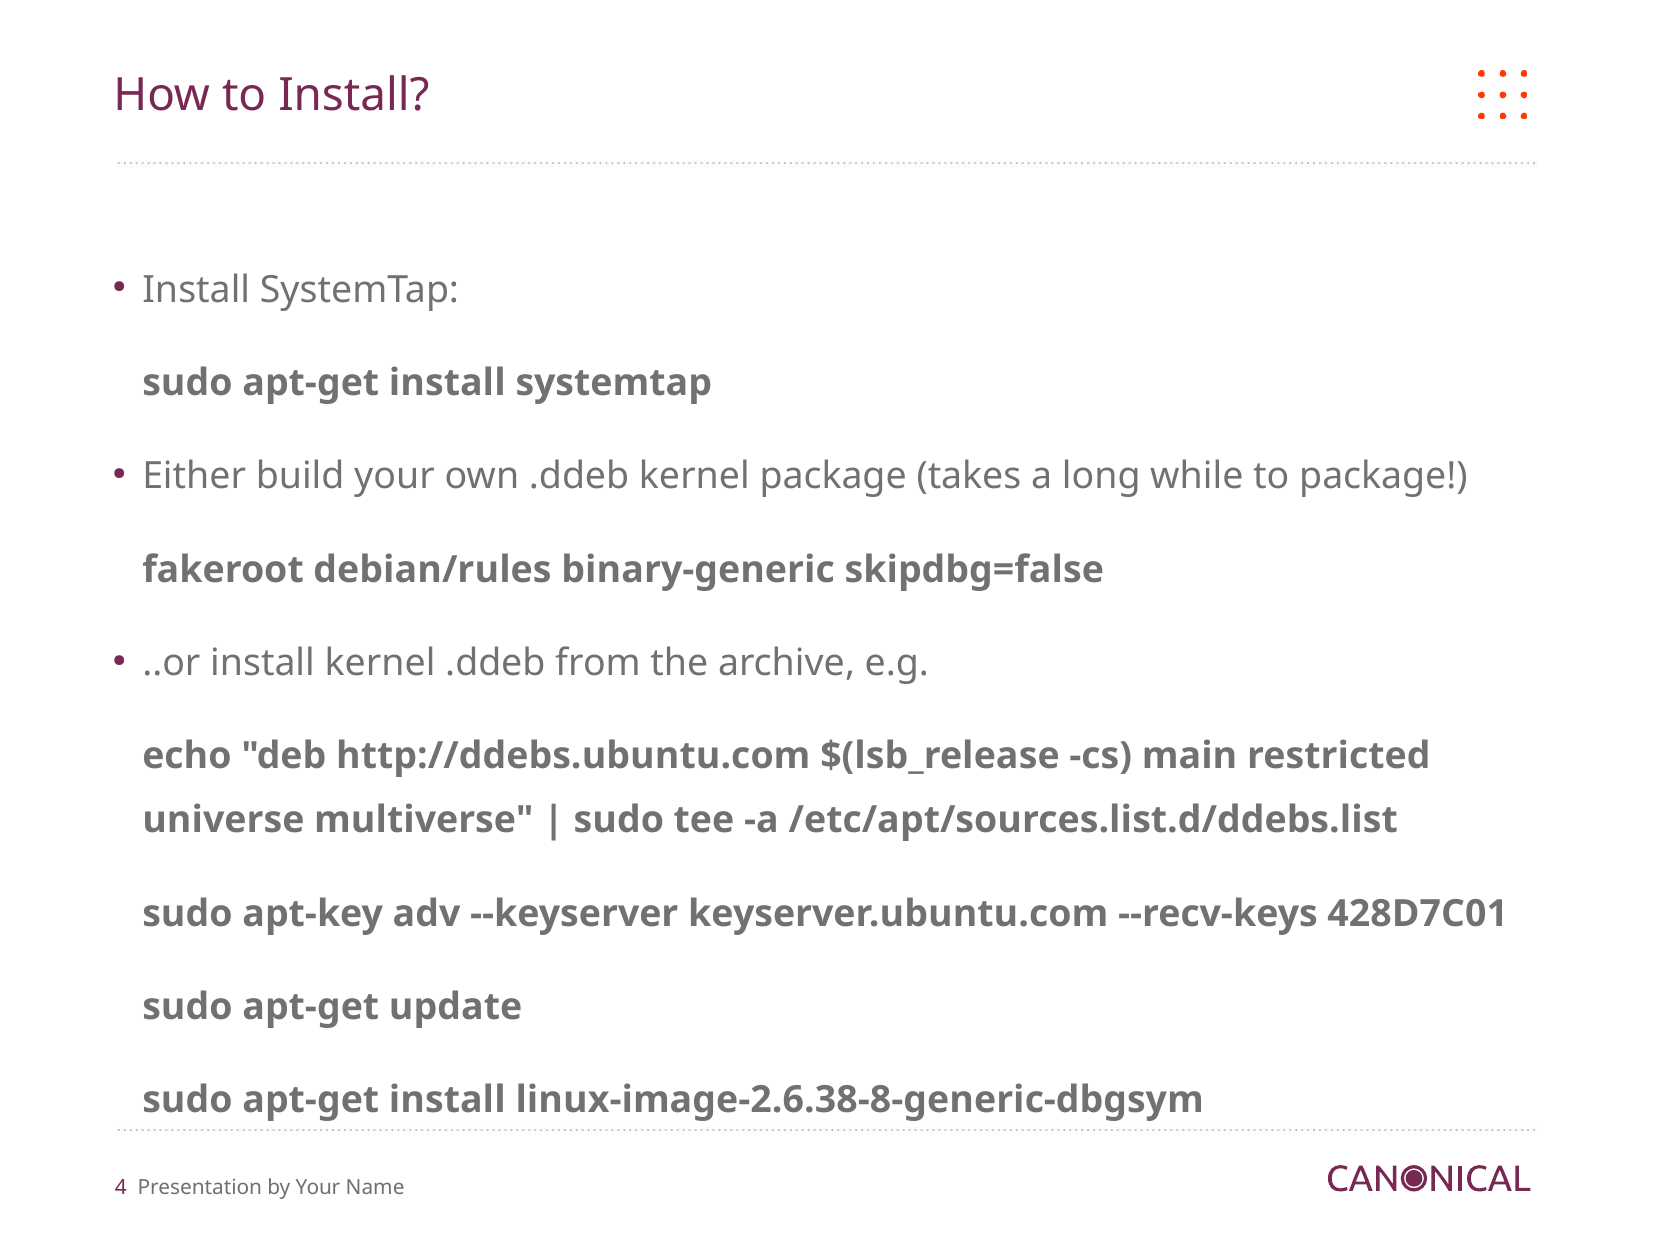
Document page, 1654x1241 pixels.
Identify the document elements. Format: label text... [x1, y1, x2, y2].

picture [116, 160, 1539, 168]
text_box Install SystemTap: sudo apt-get install systemtap Either build your own .ddeb kernel package (takes a long while to package!) fakeroot debian/rules binary-generic skipdbg=false ..or install kernel .ddeb from the archive, e.g. echo "deb http://ddebs.ubuntu.com $(lsb_release -cs) main restricted universe multiverse" | sudo tee -a /etc/apt/sources.list.d/ddebs.list sudo apt-key adv --keyserver keyserver.ubuntu.com --recv-keys 428D7C01 sudo apt-get update sudo apt-get install linux-image-2.6.38-8-generic-dbgsym [97, 242, 1552, 1173]
title How to Install? [113, 64, 1382, 122]
picture [1478, 70, 1527, 119]
